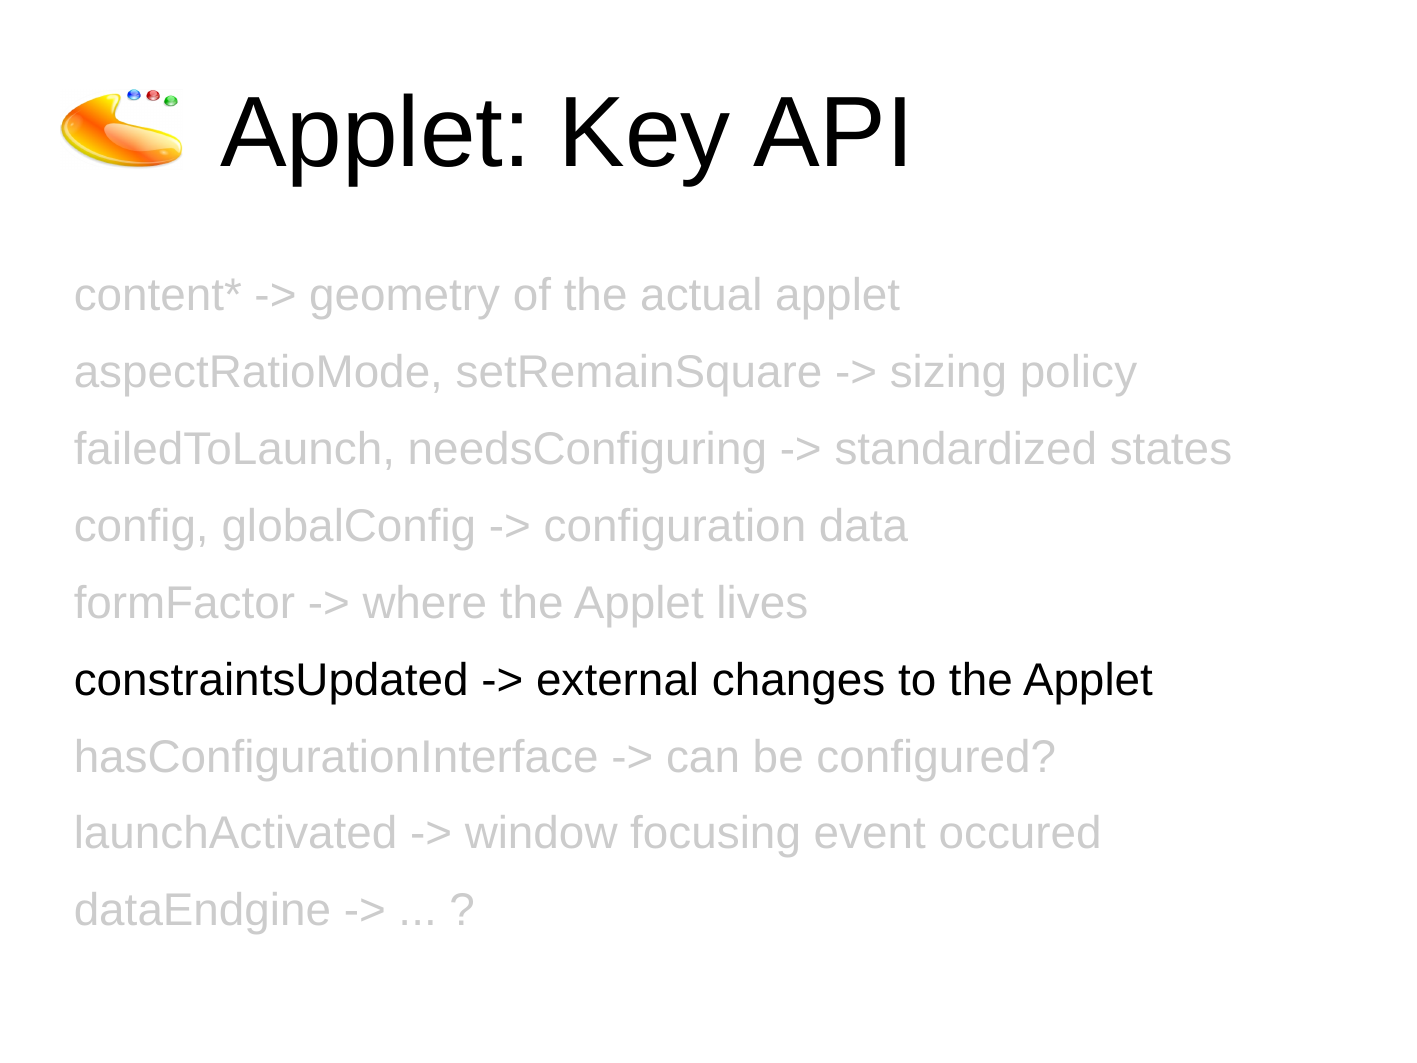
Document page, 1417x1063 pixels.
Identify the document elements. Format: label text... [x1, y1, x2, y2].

text_box Applet: Key API [205, 68, 1358, 188]
text_box content* -> geometry of the actual applet aspectRatioMode, setRemainSquare -> sizing policy failedToLaunch, needsConfiguring -> standardized states config, globalConfig -> configuration data formFactor -> where the Applet lives constraintsUpdated -> external changes to the Applet hasConfigurationInterface -> can be configured? launchActivated -> window focusing event occured dataEndgine -> ... ? [59, 236, 1417, 1063]
picture [60, 89, 183, 170]
